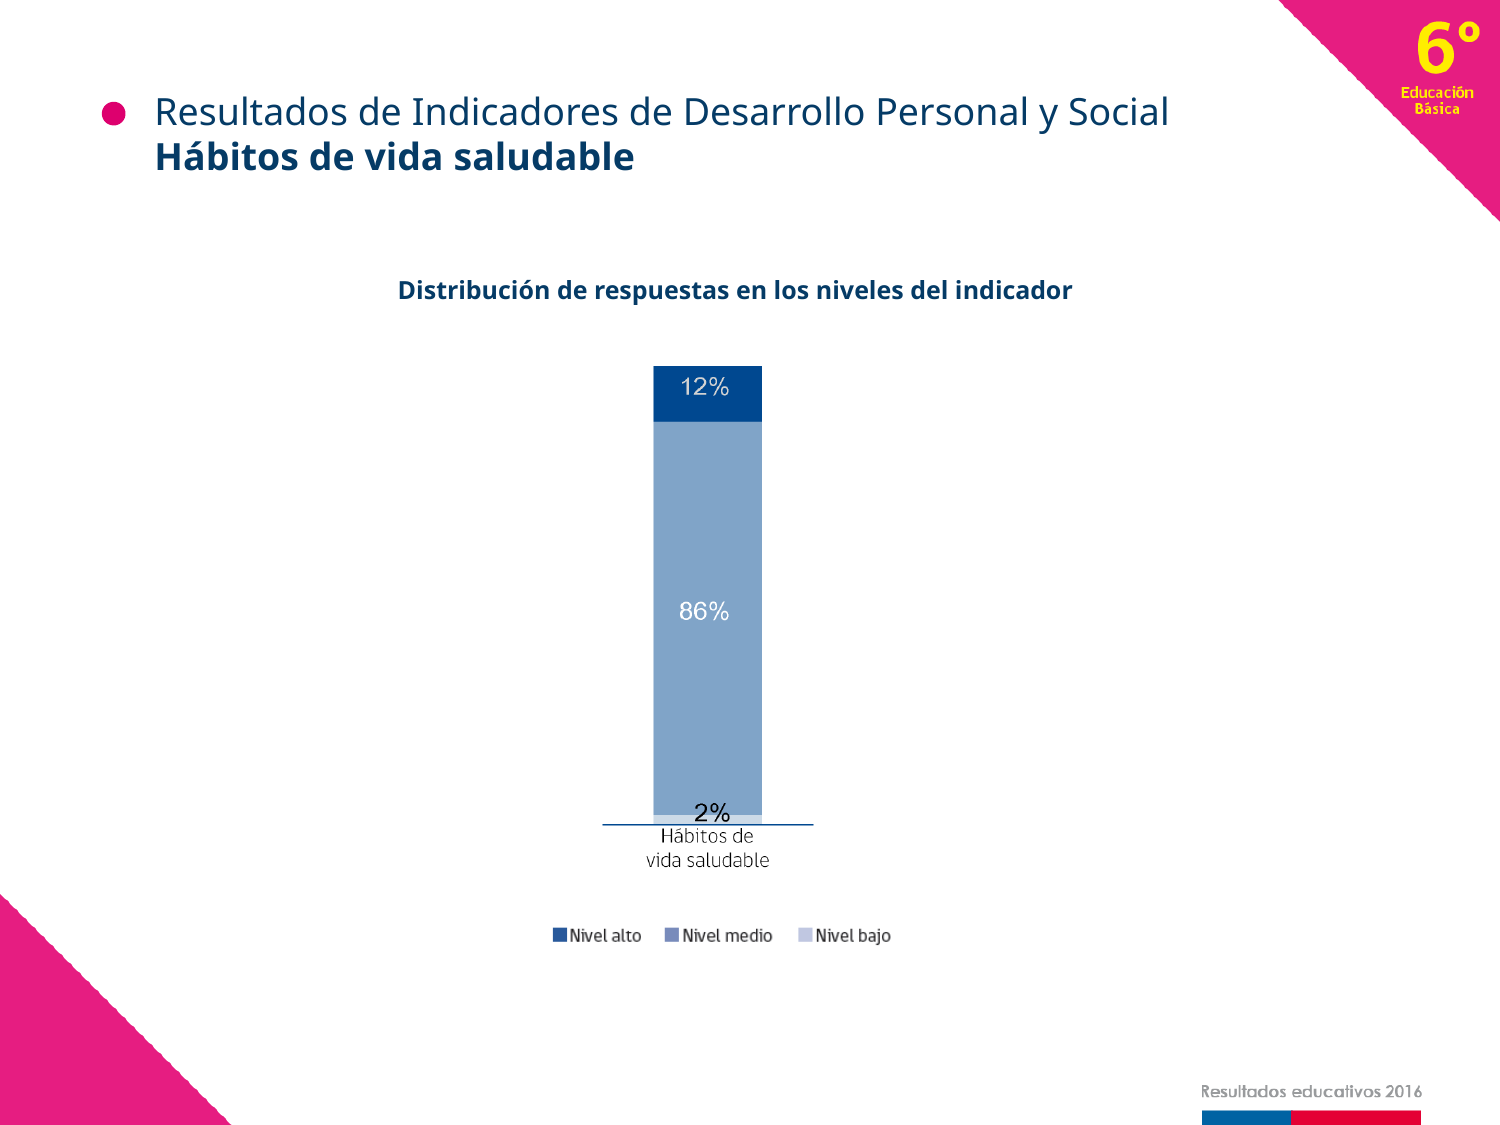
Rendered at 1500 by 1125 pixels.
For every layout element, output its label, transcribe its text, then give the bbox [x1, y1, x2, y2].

text_box [101, 101, 126, 126]
picture [0, 0, 1500, 1125]
text_box Distribución de respuestas en los niveles del indicador [287, 268, 1185, 313]
text_box Resultados de Indicadores de Desarrollo Personal y Social Hábitos de vida saludable [139, 80, 1235, 187]
